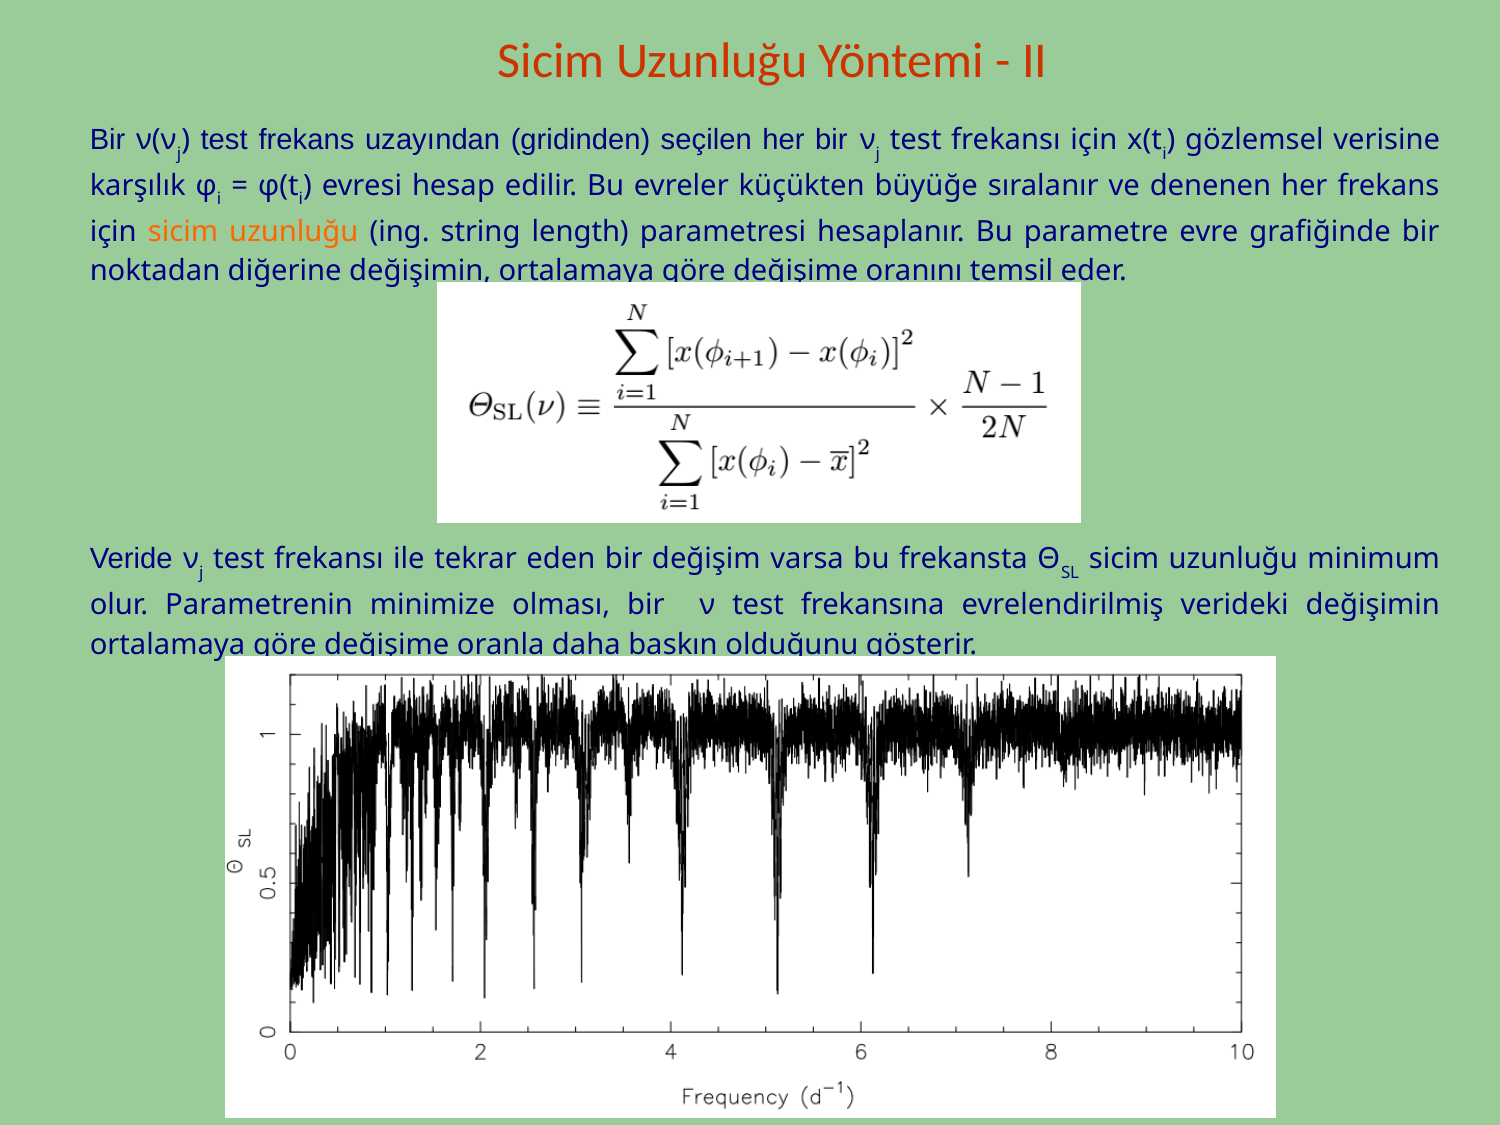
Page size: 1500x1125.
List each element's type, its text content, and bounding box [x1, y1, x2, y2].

picture [225, 656, 1276, 1118]
title Sicim Uzunluğu Yöntemi - II [135, 16, 1410, 111]
text_box Veride νj test frekansı ile tekrar eden bir değişim varsa bu frekansta ΘSL sicim uzunluğu minimum olur. Parametrenin minimize olması, bir ν test frekansına evrelendirilmiş verideki değişimin ortalamaya göre değişime oranla daha baskın olduğunu gösterir. [75, 530, 1456, 651]
picture [437, 282, 1081, 523]
text_box Bir ν(νj) test frekans uzayından (gridinden) seçilen her bir νj test frekansı için x(ti) gözlemsel verisine karşılık φi = φ(ti) evresi hesap edilir. Bu evreler küçükten büyüğe sıralanır ve denenen her frekans için sicim uzunluğu (ing. string length) parametresi hesaplanır. Bu parametre evre grafiğinde bir noktadan diğerine değişimin, ortalamaya göre değişime oranını temsil eder. [75, 111, 1456, 272]
